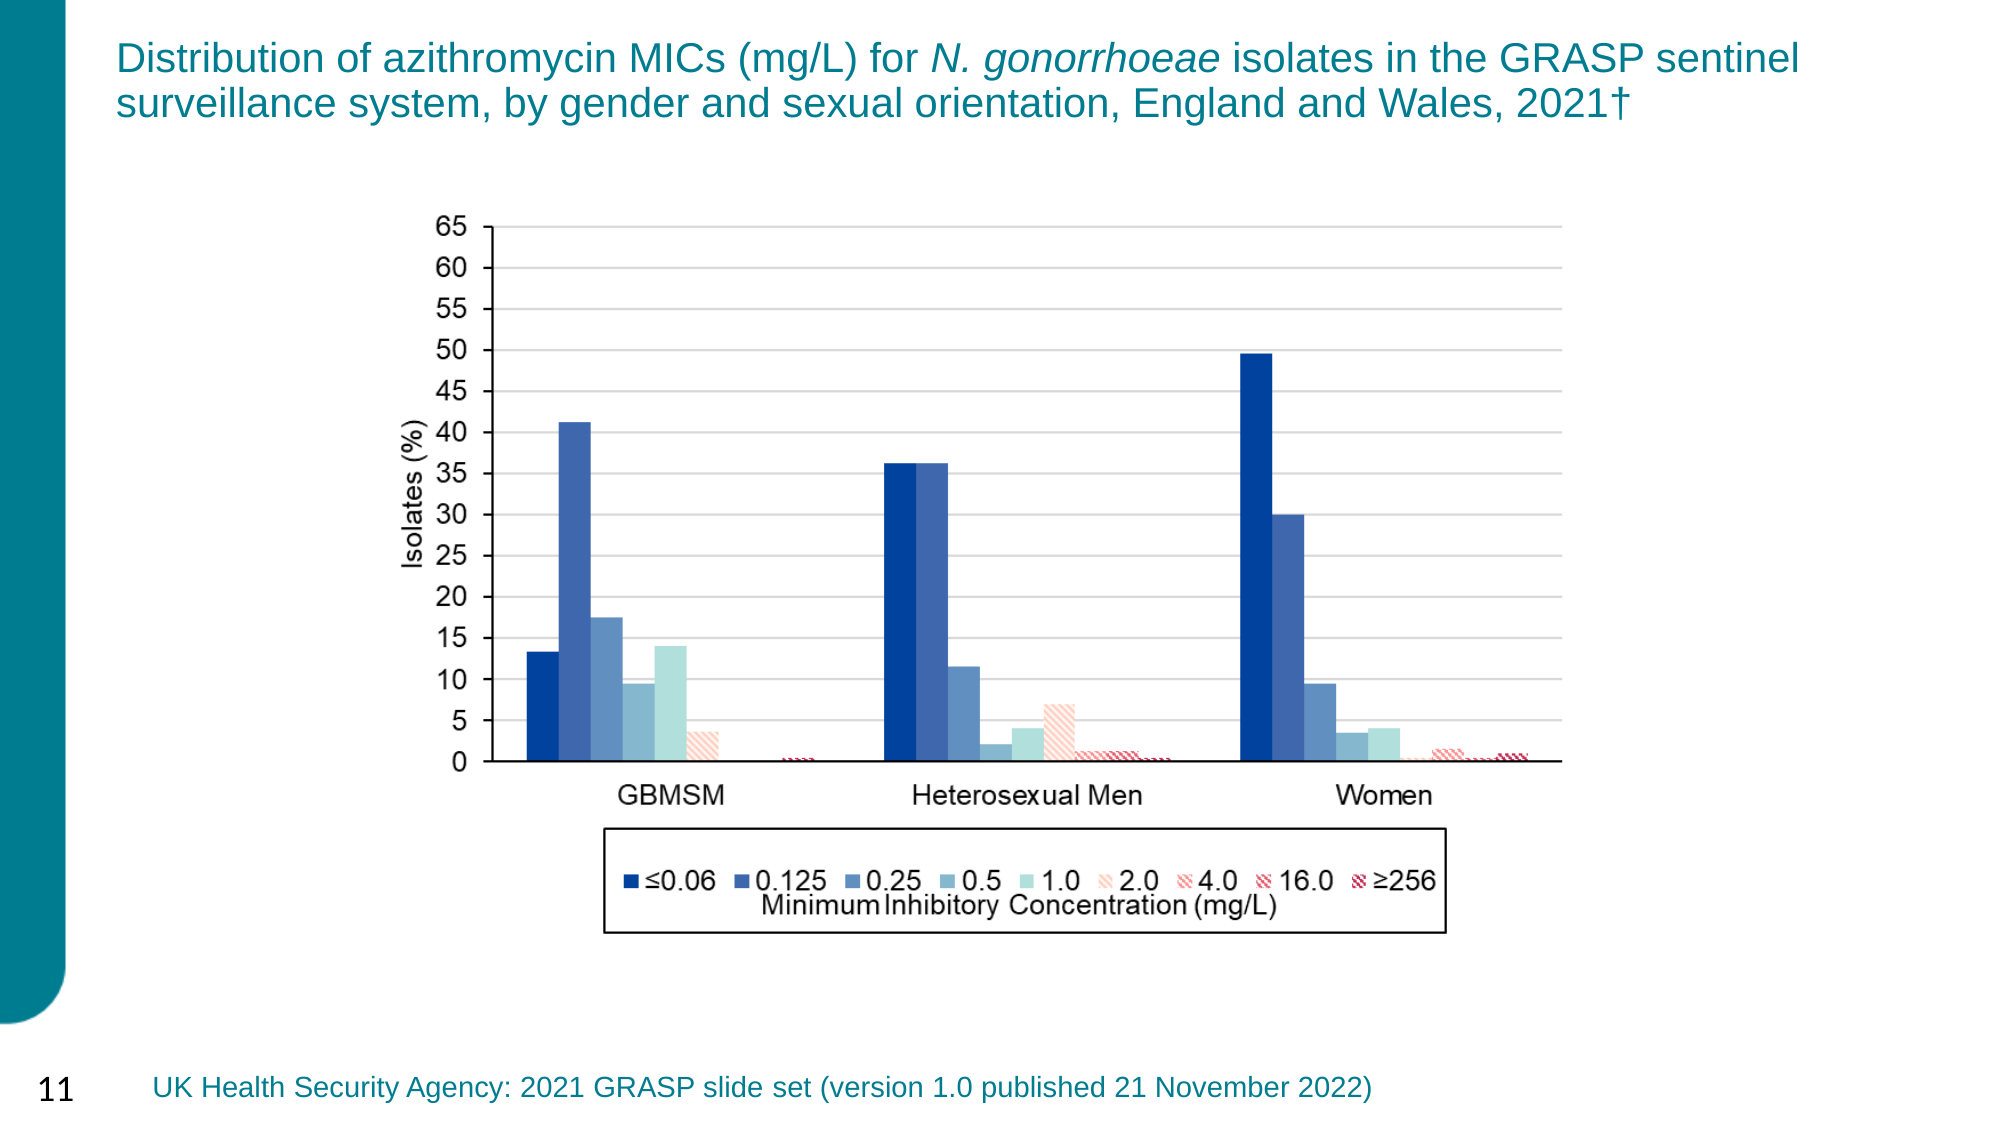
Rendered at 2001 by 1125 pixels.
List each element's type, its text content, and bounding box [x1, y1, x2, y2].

picture [383, 188, 1617, 959]
text_box UK Health Security Agency: 2021 GRASP slide set (version 1.0 published 21 November 2022) [137, 1056, 1780, 1116]
title Distribution of azithromycin MICs (mg/L) for N. gonorrhoeae isolates in the GRASP sentinel surveillance system, by gender and sexual orientation, England and Wales, 2021† [101, 29, 1926, 189]
text_box [21, 1056, 120, 1117]
